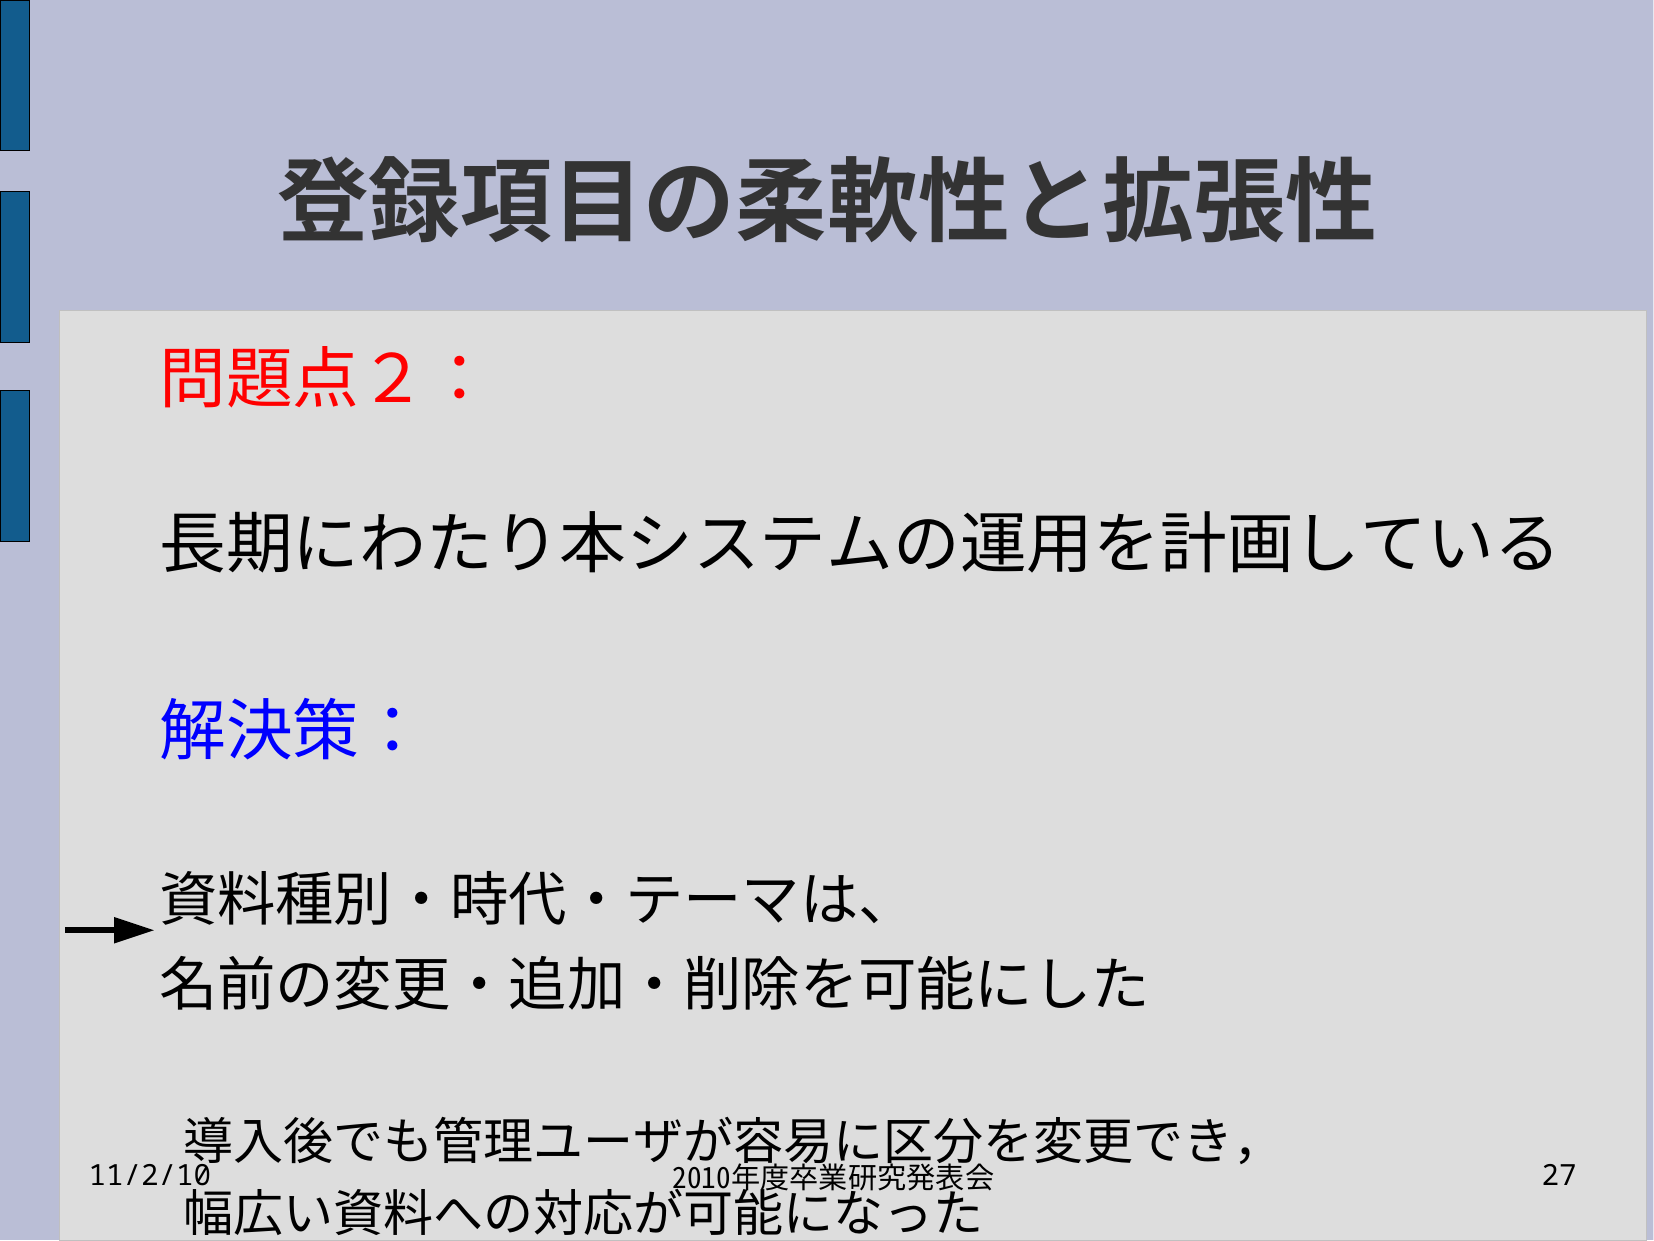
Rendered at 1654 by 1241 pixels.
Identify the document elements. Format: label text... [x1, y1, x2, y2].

list 問題点２： 長期にわたり本システムの運用を計画している 解決策： 資料種別・時代・テーマは、 名前の変更・追加・削除を可能にした 導入後でも管理ユーザが容易に区分を変更でき， 幅広い資料への対応が可能になった [88, 324, 1625, 1093]
title 登録項目の柔軟性と拡張性 [121, 91, 1534, 299]
